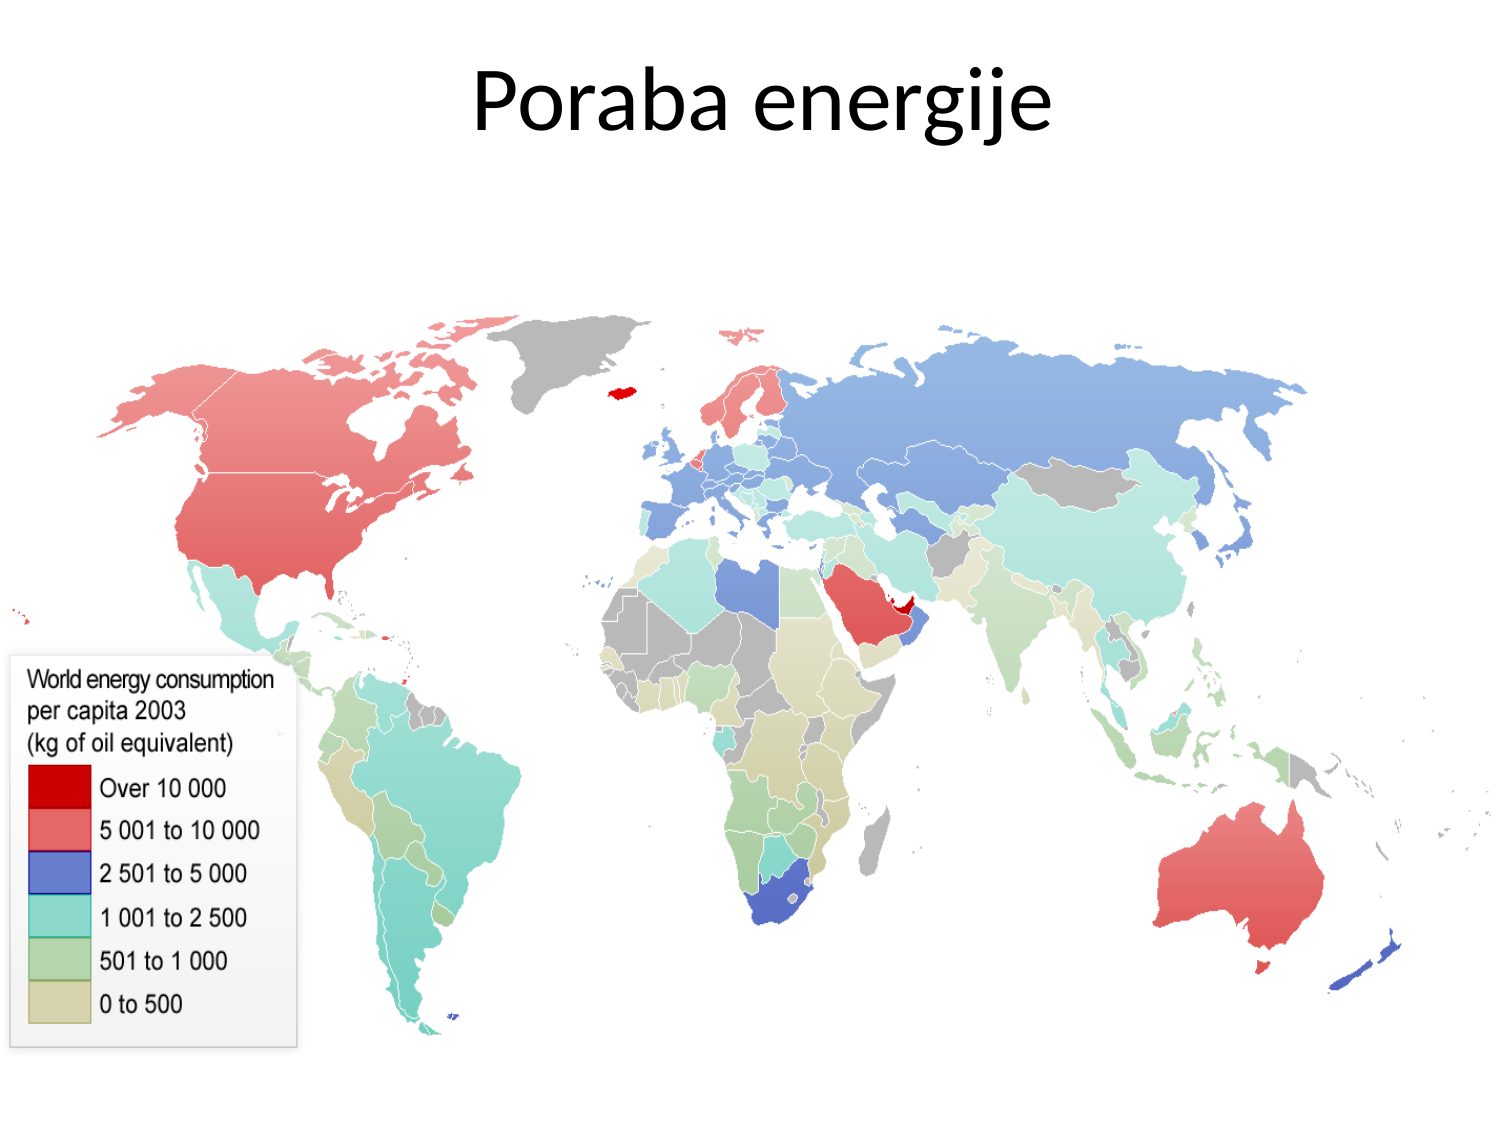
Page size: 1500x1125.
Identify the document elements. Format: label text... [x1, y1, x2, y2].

title Poraba energije [88, 0, 1439, 188]
picture [0, 302, 1500, 1055]
